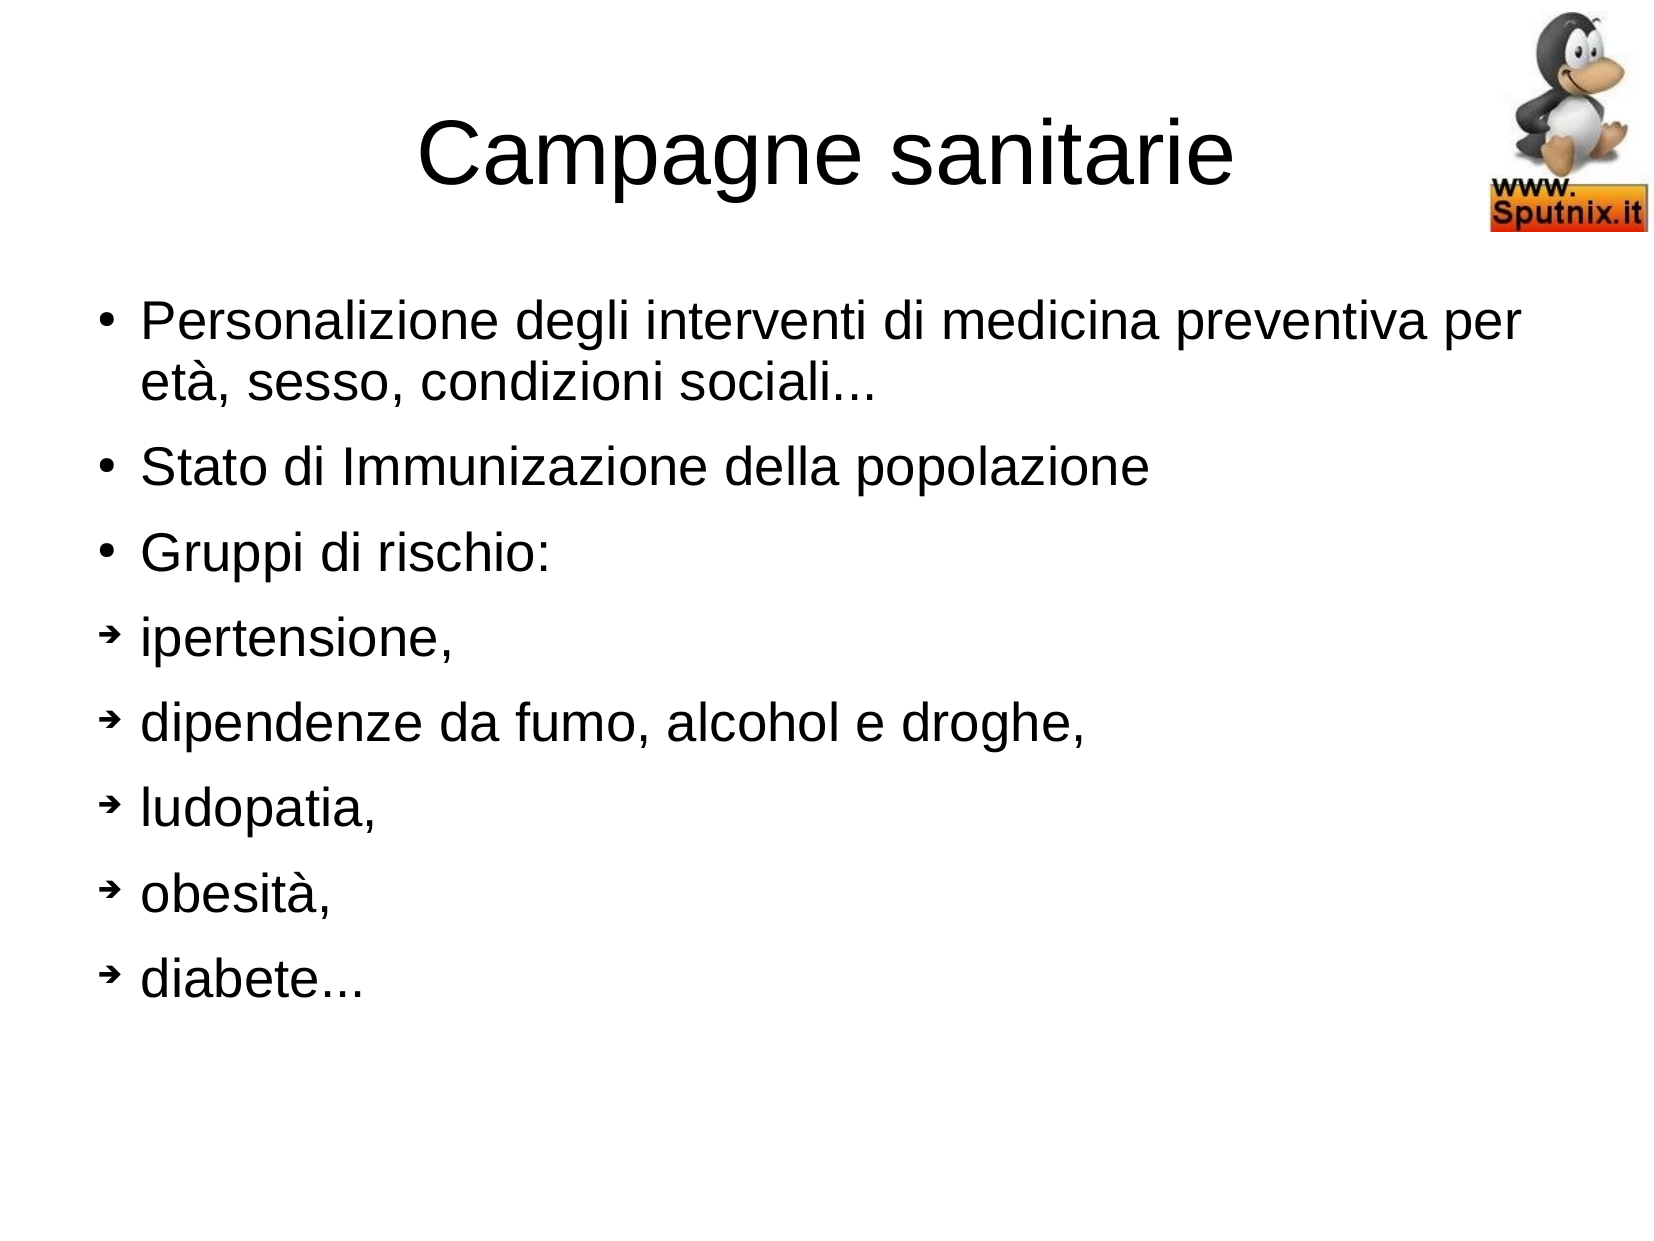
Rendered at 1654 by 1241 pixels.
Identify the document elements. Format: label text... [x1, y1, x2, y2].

title Campagne sanitarie [82, 49, 1571, 257]
list Personalizione degli interventi di medicina preventiva per età, sesso, condizioni sociali... Stato di Immunizazione della popolazione Gruppi di rischio: ipertensione, dipendenze da fumo, alcohol e droghe, ludopatia, obesità, diabete... [82, 290, 1571, 1010]
picture [1488, 11, 1651, 232]
